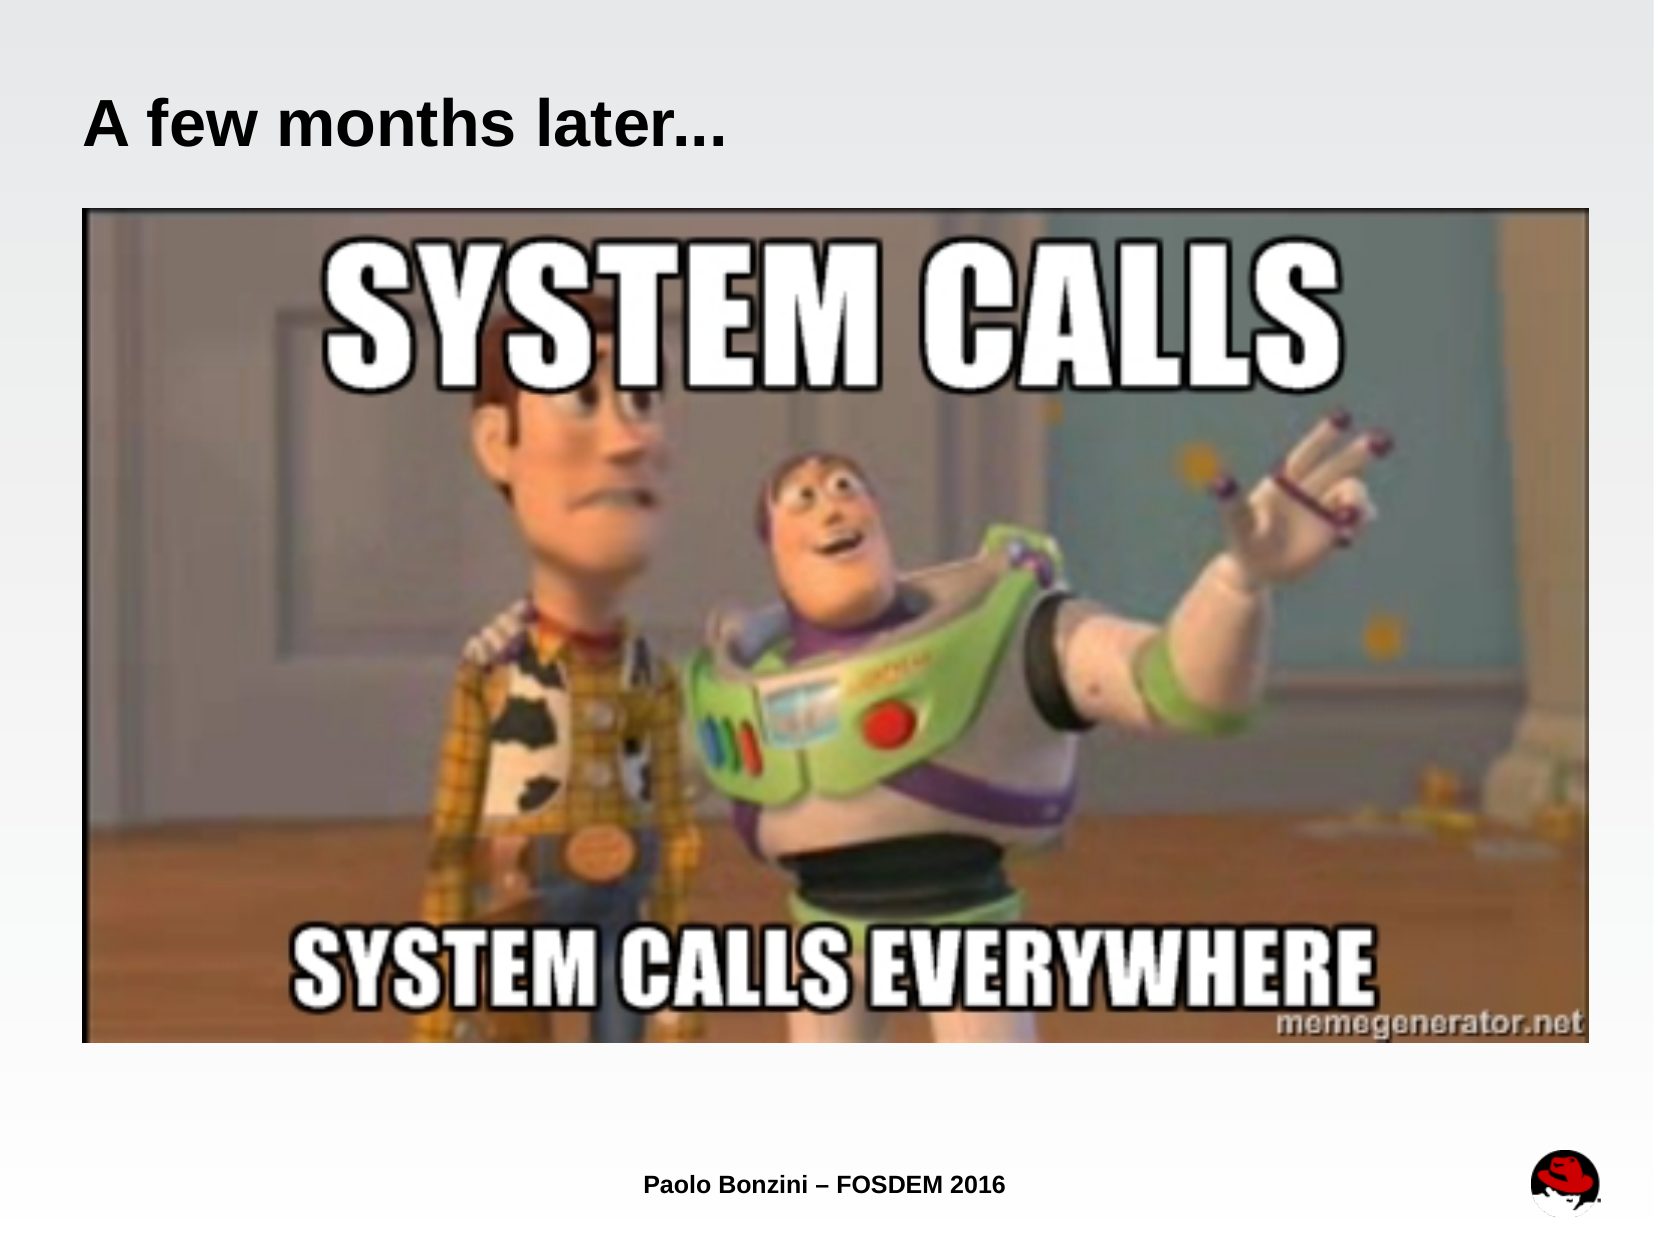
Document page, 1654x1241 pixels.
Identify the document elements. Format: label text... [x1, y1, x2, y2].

title A few months later... [82, 19, 1571, 208]
picture [0, 0, 1654, 1241]
